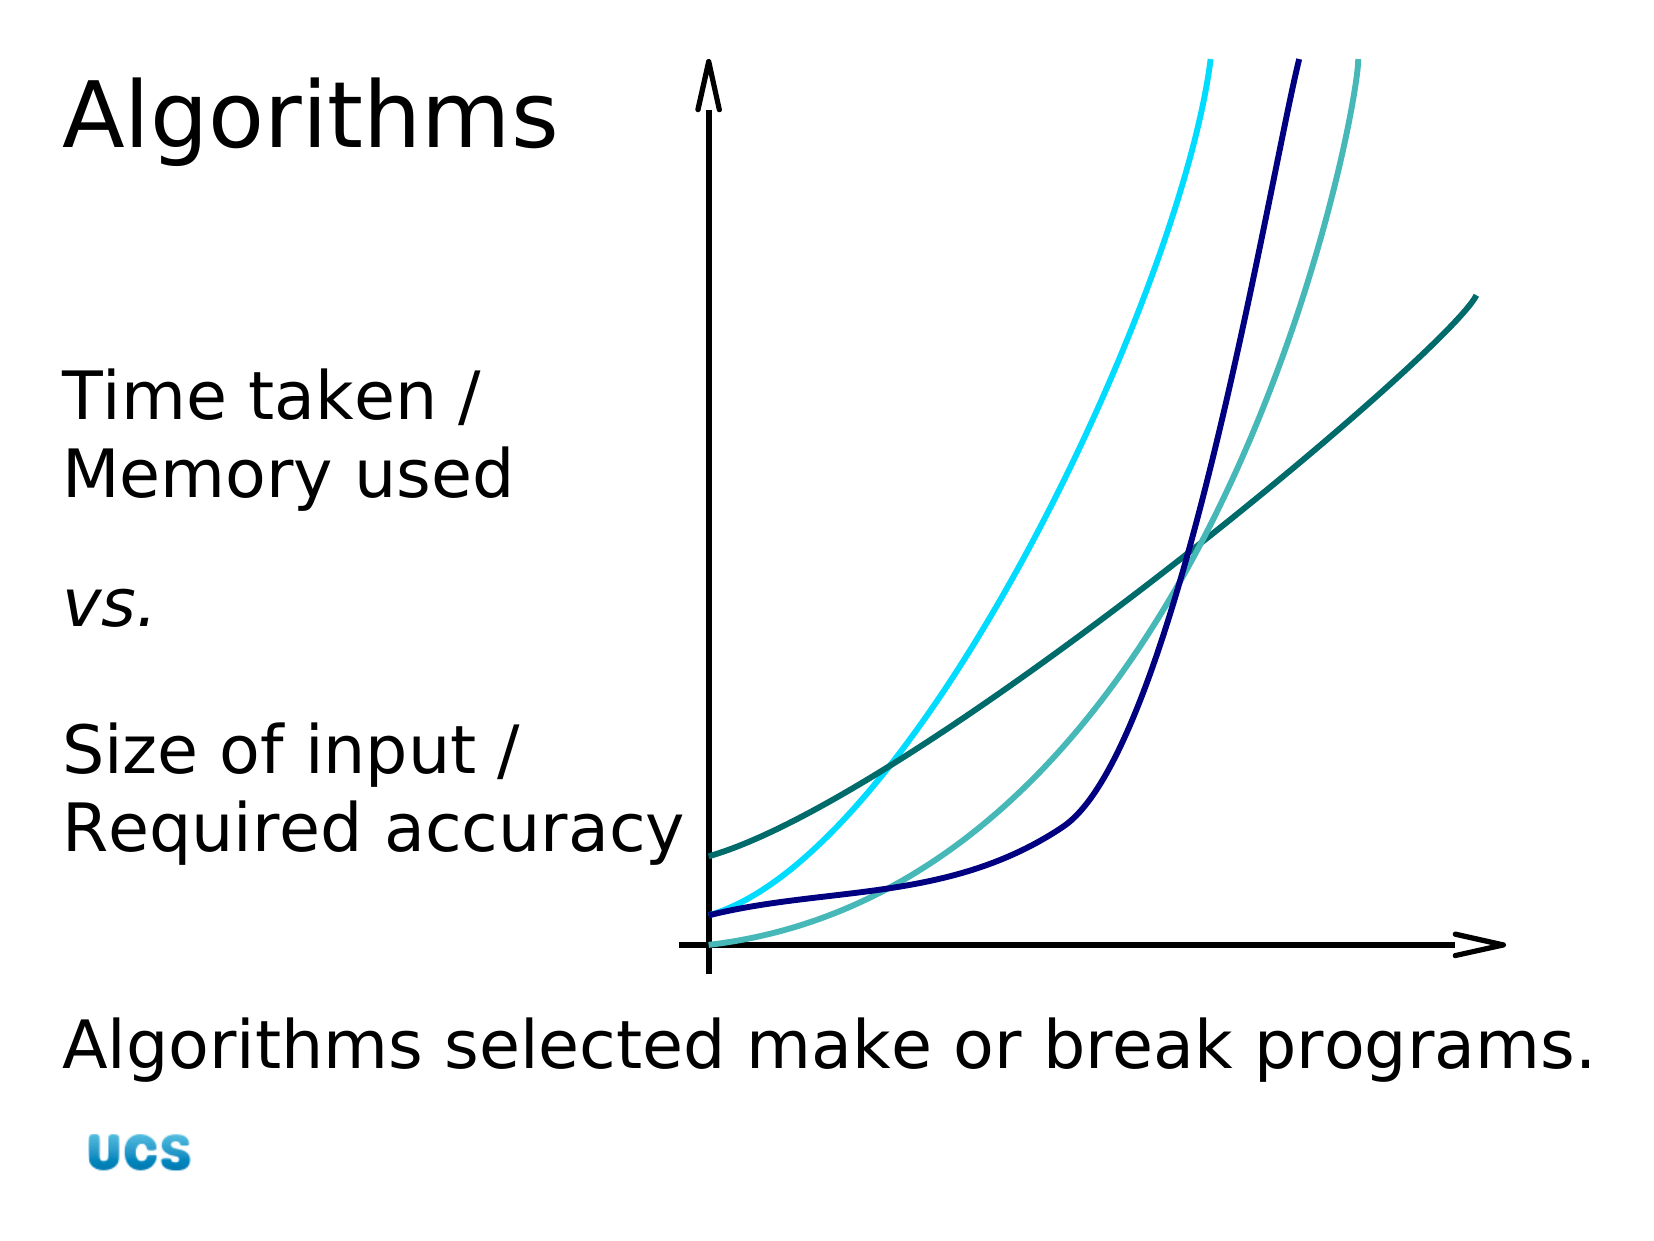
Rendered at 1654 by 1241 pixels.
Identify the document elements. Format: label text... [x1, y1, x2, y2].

picture [88, 1133, 191, 1172]
text_box Algorithms [59, 59, 563, 173]
text_box Size of input / Required accuracy [59, 708, 690, 871]
text_box Time taken / Memory used [59, 354, 518, 516]
text_box vs. [59, 561, 161, 645]
text_box Algorithms selected make or break programs. [59, 1003, 1602, 1088]
